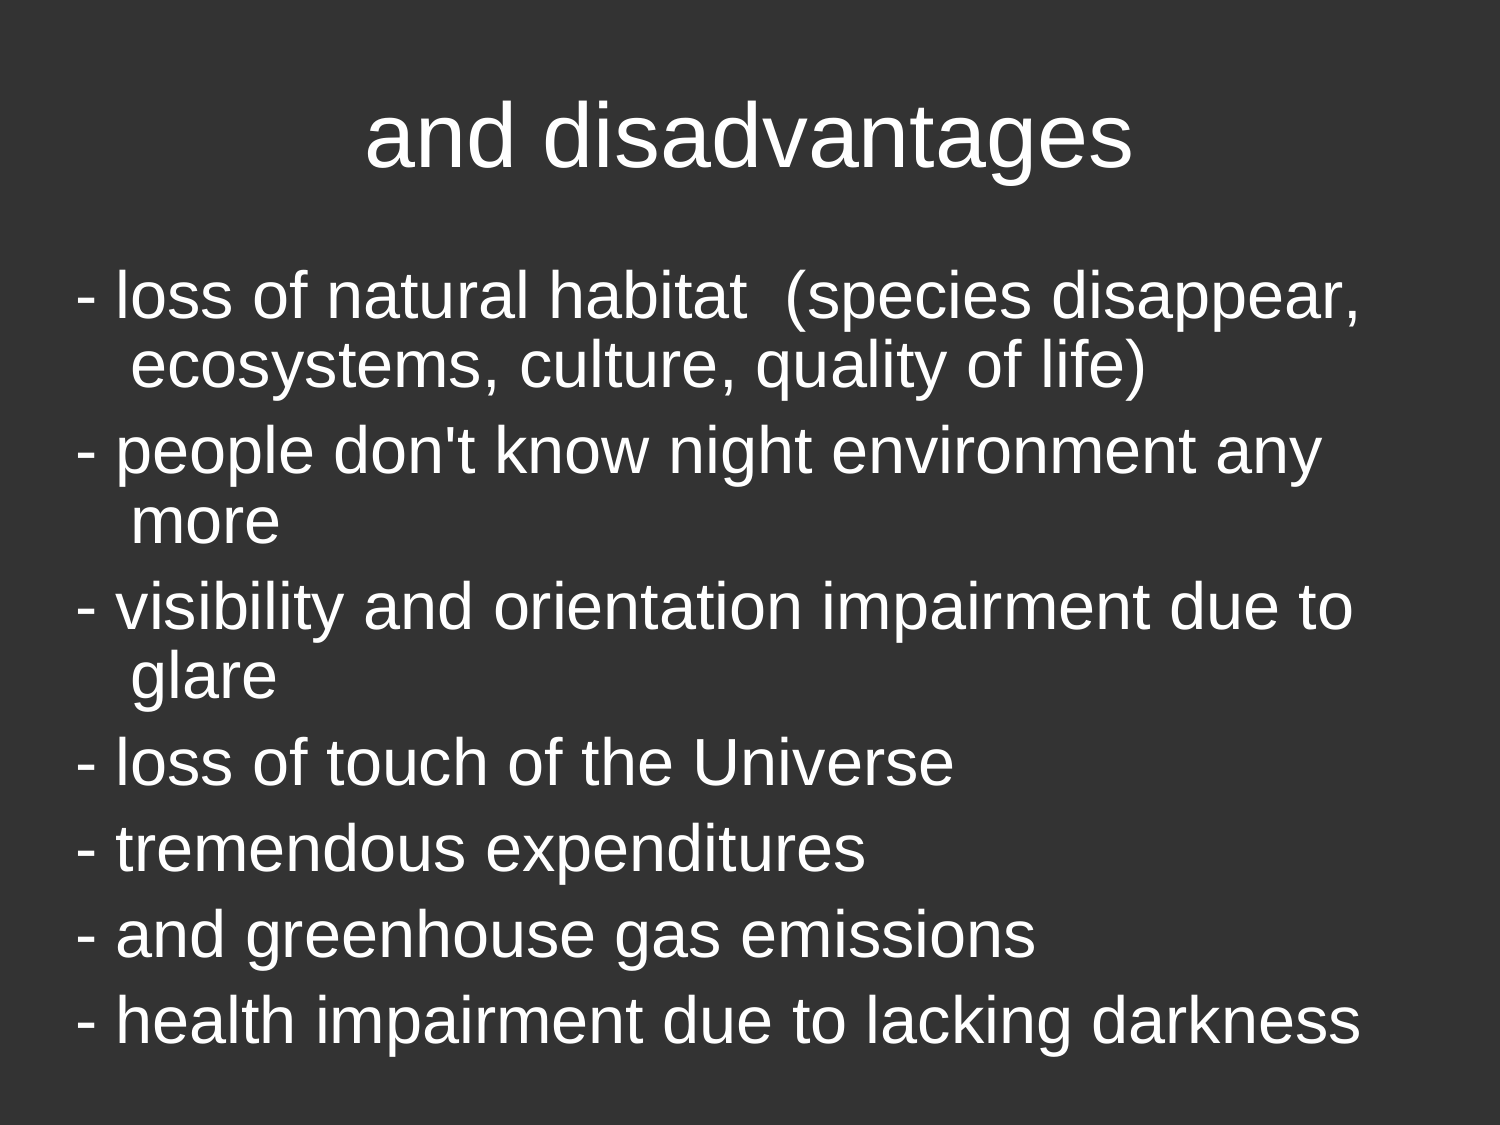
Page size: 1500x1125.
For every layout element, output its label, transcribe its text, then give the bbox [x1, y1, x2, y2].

list - loss of natural habitat (species disappear, ecosystems, culture, quality of life) - people don't know night environment any more - visibility and orientation impairment due to glare - loss of touch of the Universe - tremendous expenditures - and greenhouse gas emissions - health impairment due to lacking darkness [75, 262, 1425, 1125]
title and disadvantages [75, 21, 1425, 257]
